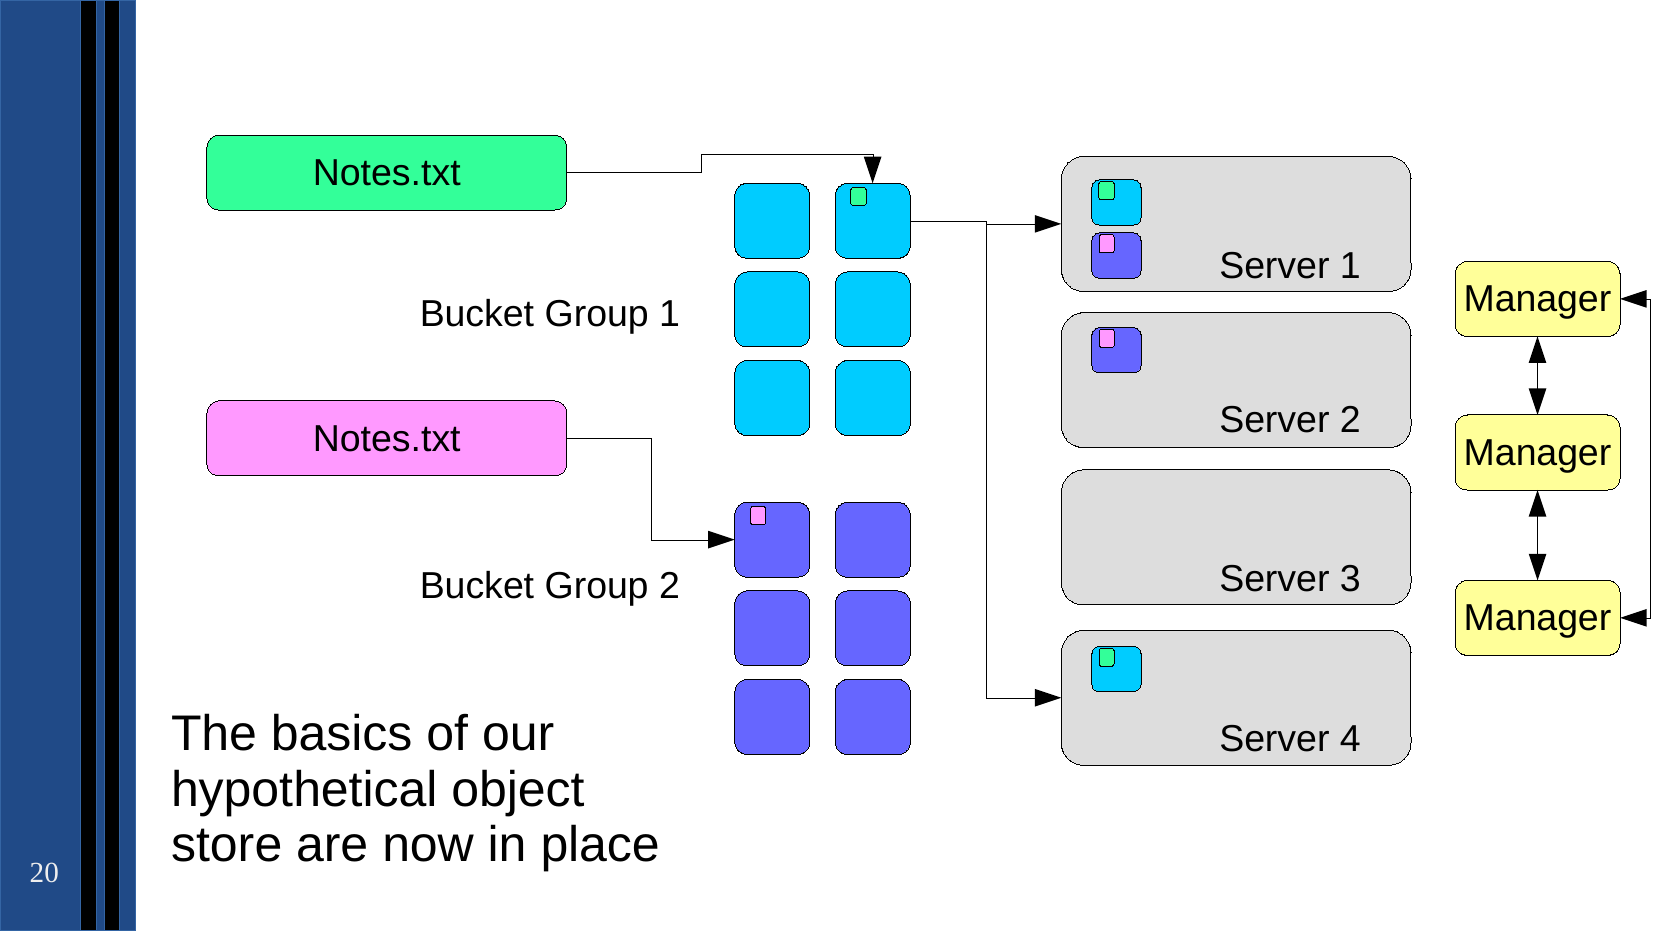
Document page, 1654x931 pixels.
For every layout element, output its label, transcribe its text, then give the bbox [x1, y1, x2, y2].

text_box [1061, 469, 1412, 605]
text_box [734, 679, 810, 755]
text_box [1061, 156, 1412, 292]
text_box [734, 183, 810, 259]
text_box [734, 271, 810, 347]
text_box [835, 183, 911, 259]
text_box Notes.txt [206, 135, 567, 211]
text_box [835, 502, 911, 578]
text_box [835, 271, 911, 347]
text_box Bucket Group 2 [405, 556, 695, 614]
text_box [734, 360, 810, 436]
text_box Server 3 [1204, 550, 1376, 608]
text_box [734, 502, 810, 578]
text_box [835, 679, 911, 755]
text_box [734, 590, 810, 666]
text_box Manager [1455, 261, 1621, 337]
text_box Manager [1455, 580, 1621, 656]
text_box Server 2 [1204, 390, 1376, 448]
text_box [1061, 630, 1412, 766]
text_box Manager [1455, 414, 1621, 491]
text_box Server 4 [1204, 709, 1376, 767]
text_box [1061, 312, 1412, 448]
text_box The basics of our hypothetical object store are now in place [156, 697, 682, 894]
text_box Bucket Group 1 [405, 285, 695, 342]
text_box [835, 360, 911, 436]
text_box Server 1 [1204, 237, 1376, 295]
text_box [835, 590, 911, 666]
text_box Notes.txt [206, 400, 567, 476]
